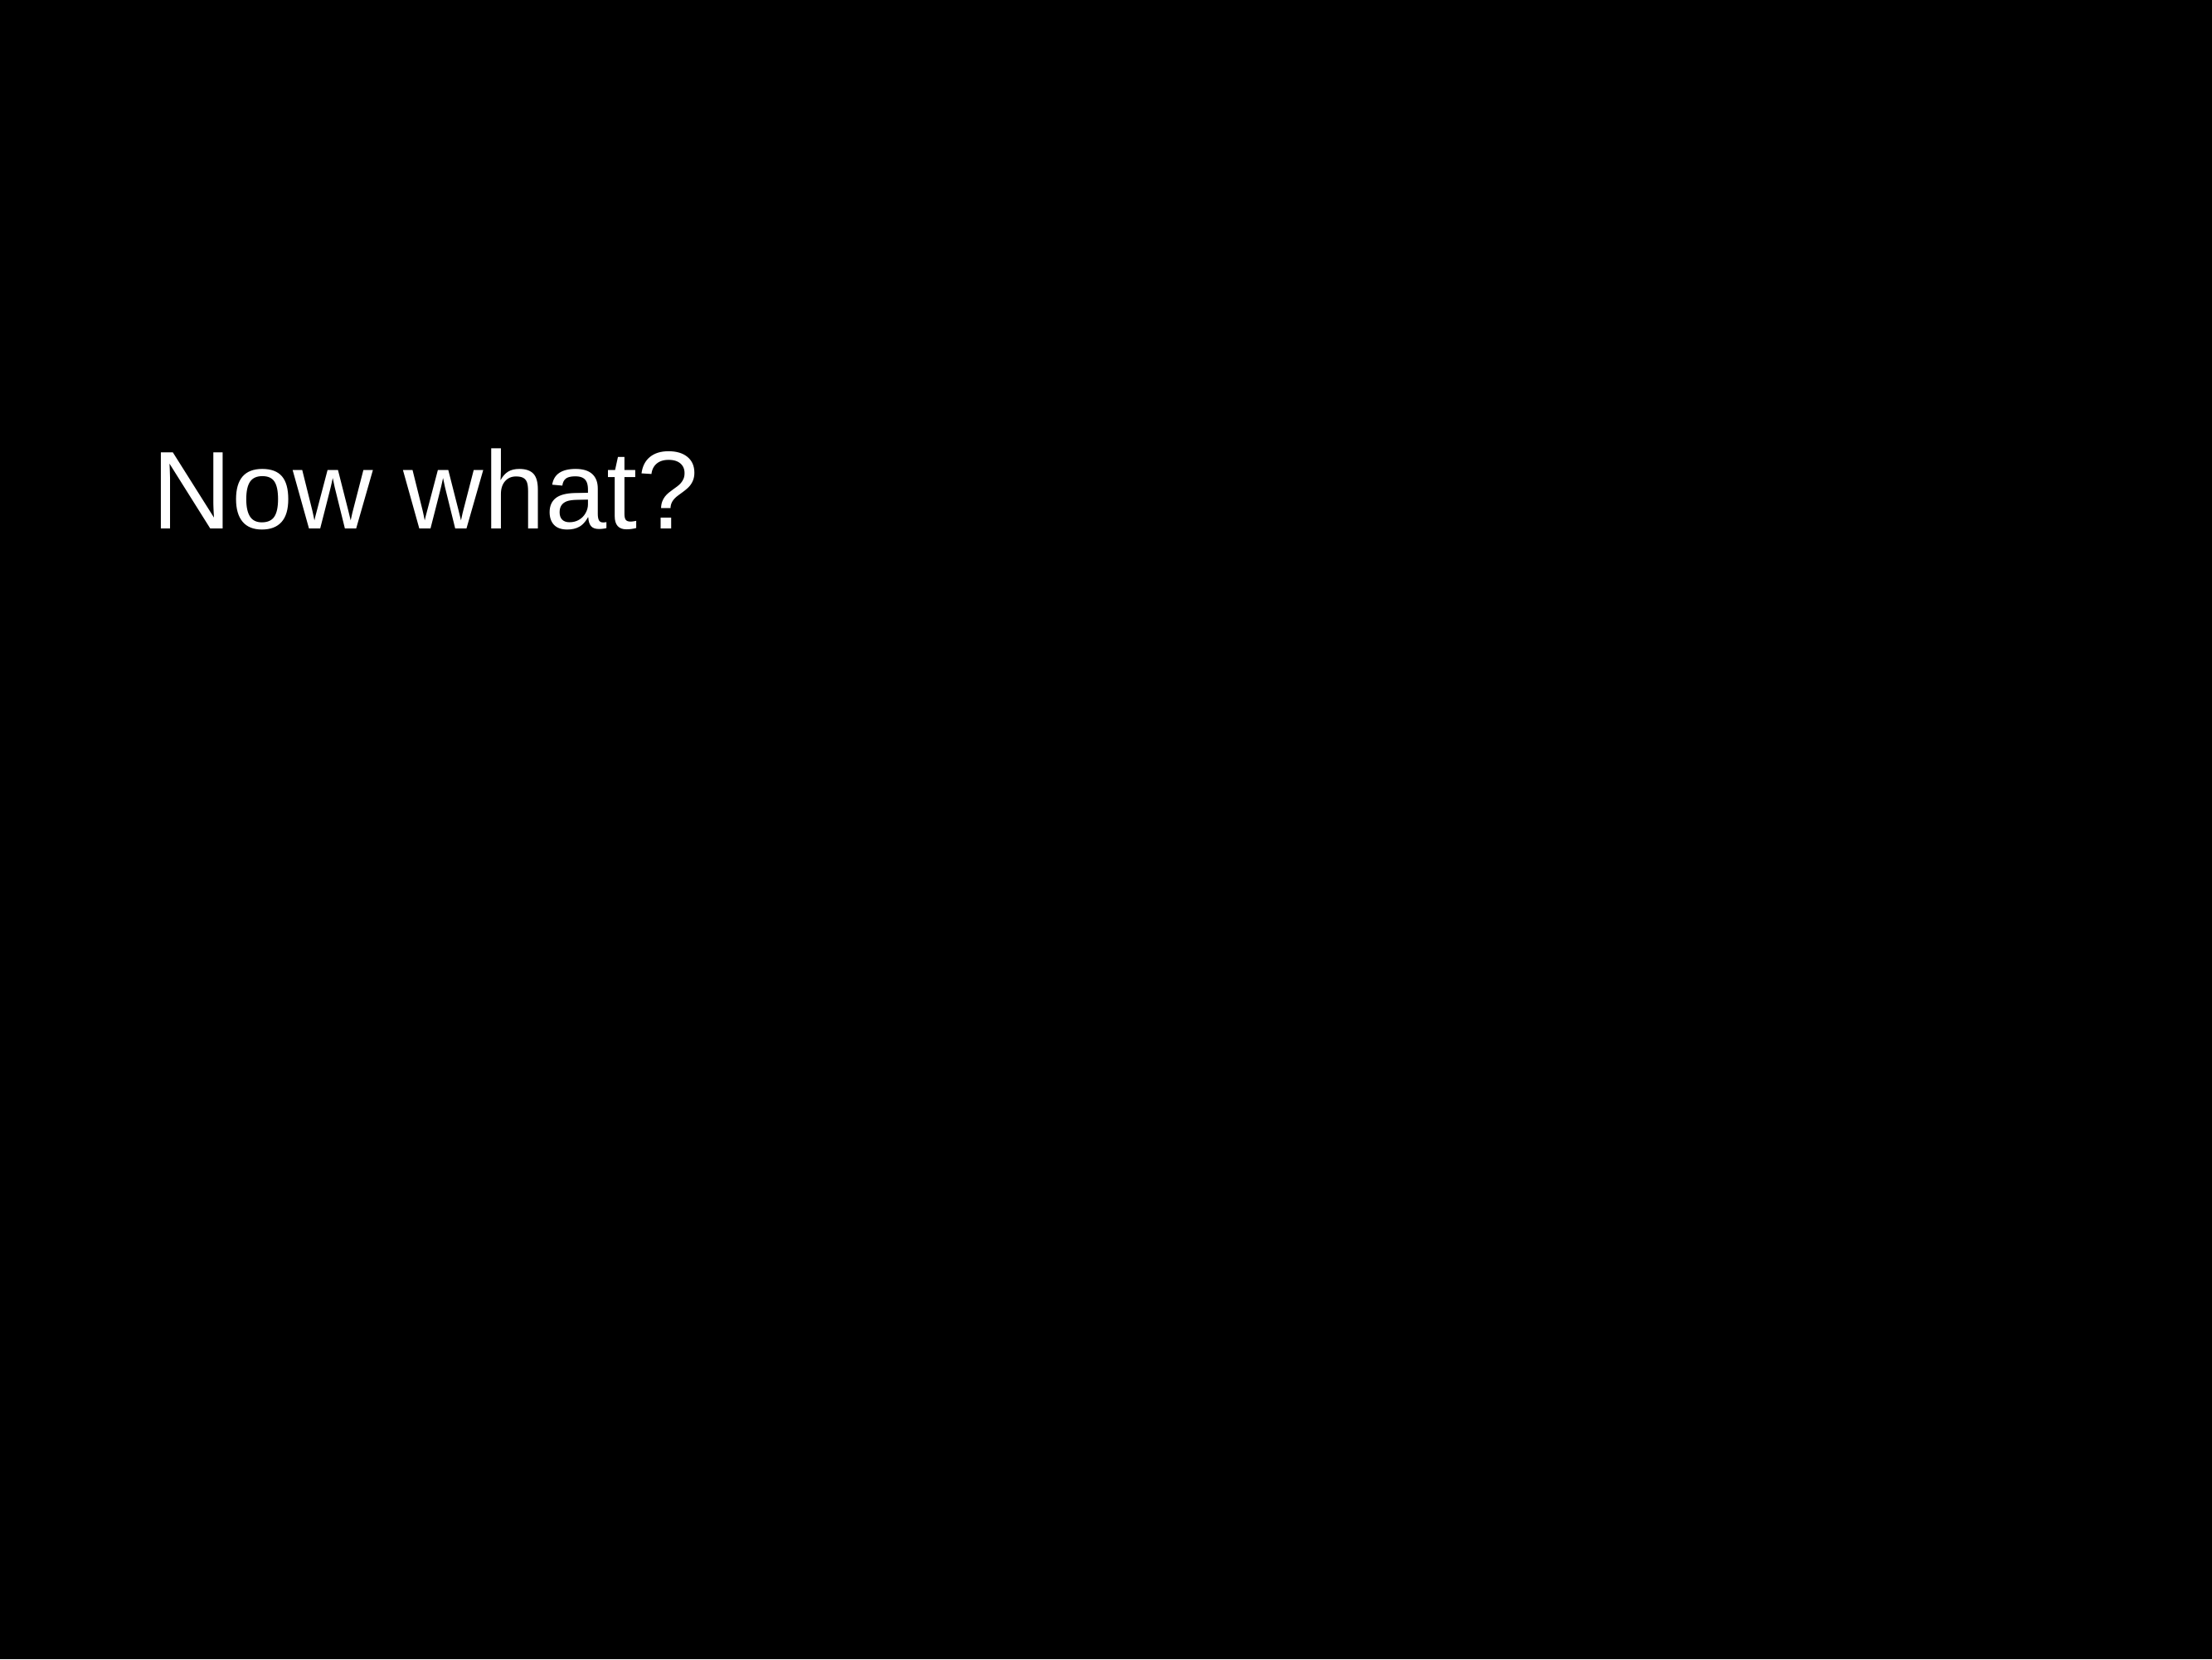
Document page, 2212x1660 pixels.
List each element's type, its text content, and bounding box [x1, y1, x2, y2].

title Now what? [152, 0, 2059, 522]
